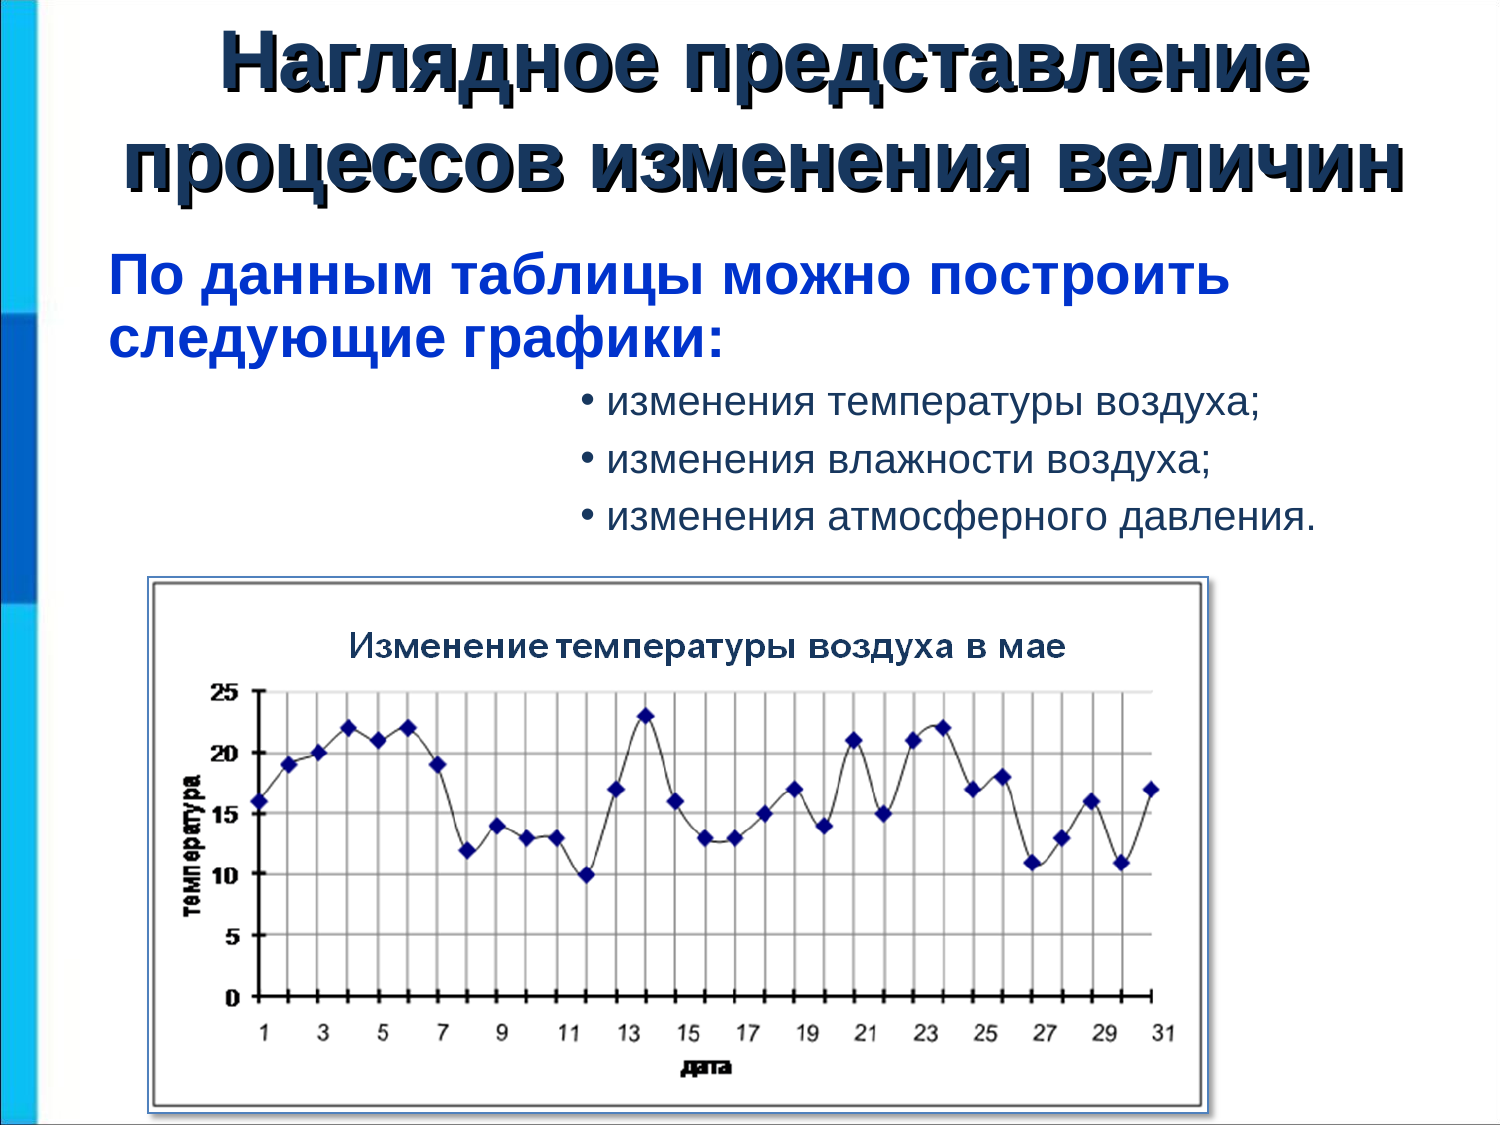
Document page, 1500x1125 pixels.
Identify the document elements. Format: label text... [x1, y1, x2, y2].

text_box изменения температуры воздуха; изменения влажности воздуха; изменения атмосферного давления. [507, 372, 1454, 581]
picture [0, 0, 1500, 1125]
text_box По данным таблицы можно построить следующие графики: [93, 236, 1453, 378]
title Наглядное представление процессов изменения величин [105, 11, 1423, 200]
